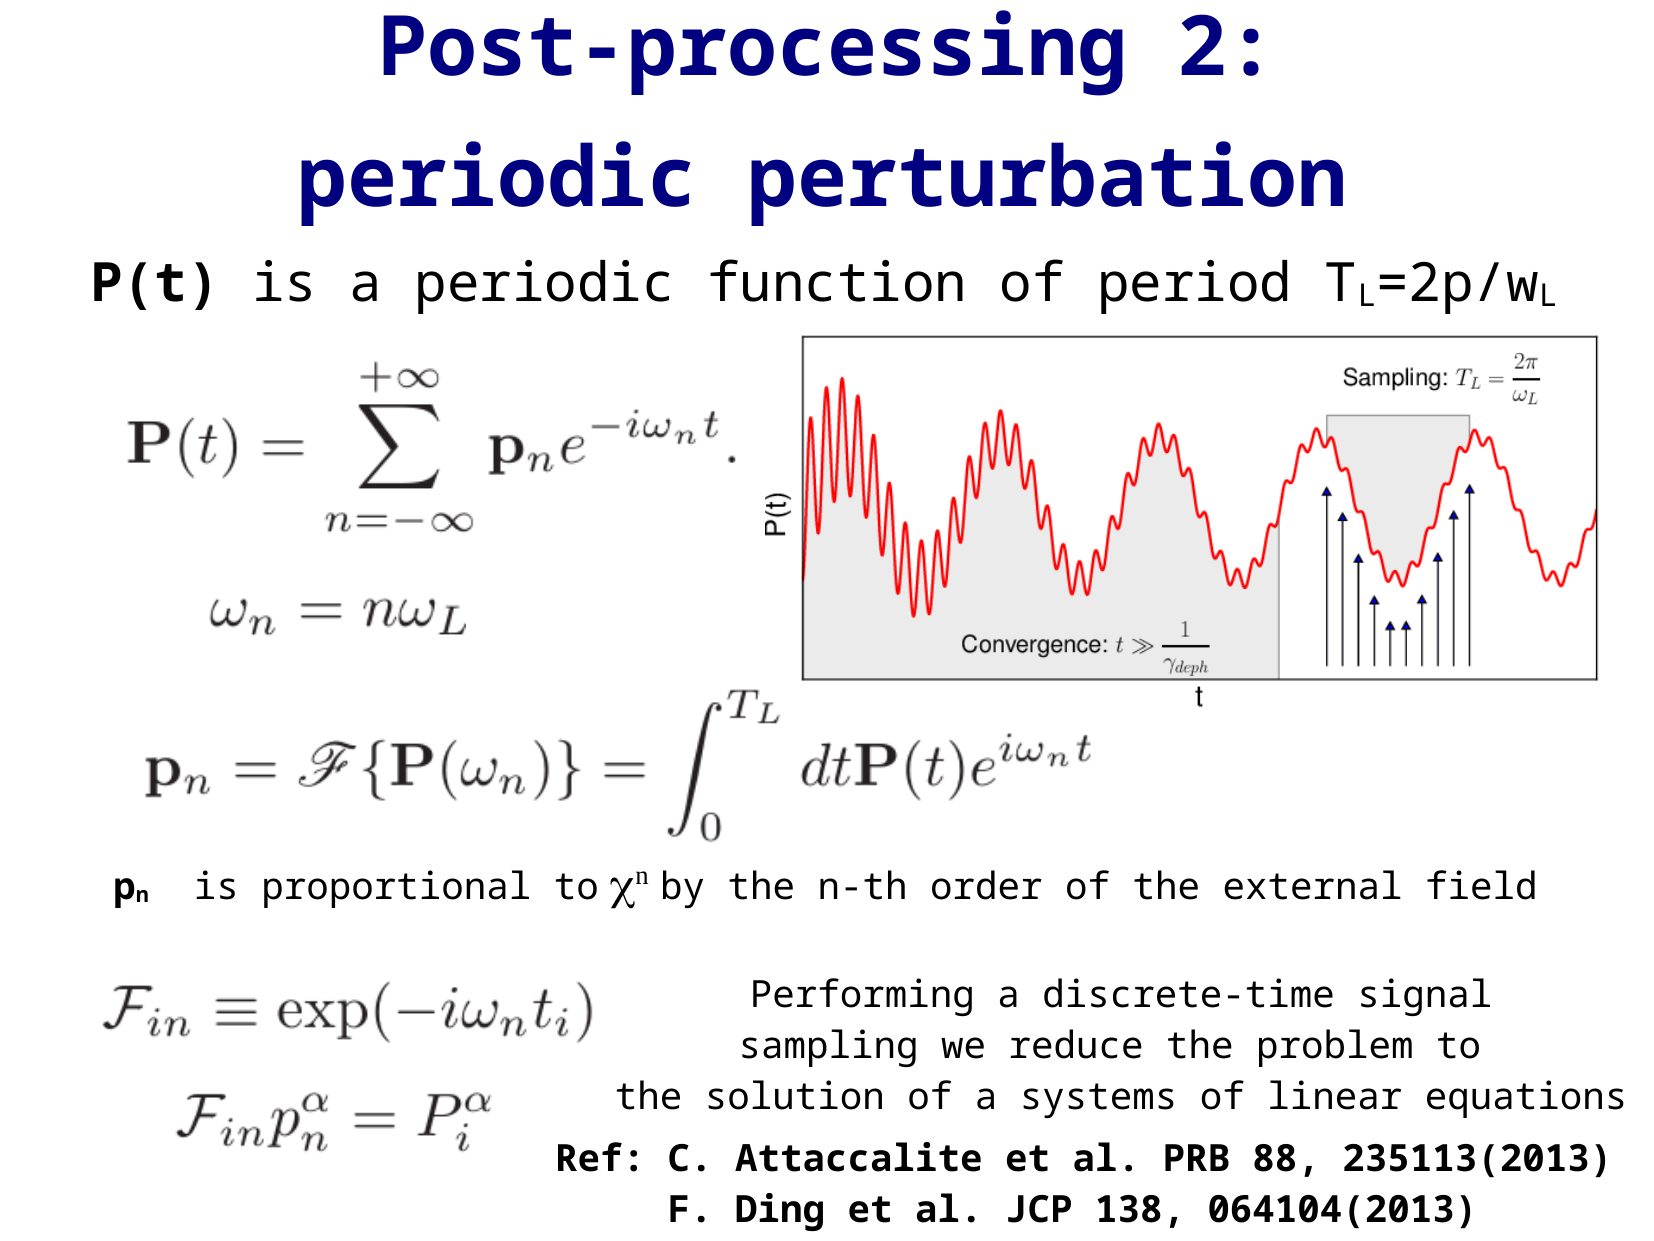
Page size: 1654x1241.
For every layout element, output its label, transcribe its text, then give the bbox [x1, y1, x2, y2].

title Post-processing 2: periodic perturbation [15, 5, 1641, 217]
picture [85, 345, 751, 571]
text_box pn is proportional to cn by the n-th order of the external field [98, 851, 1576, 946]
text_box Ref: C. Attaccalite et al. PRB 88, 235113(2013) F. Ding et al. JCP 138, 064104(2013) [555, 1139, 1654, 1227]
picture [120, 315, 1621, 851]
text_box Performing a discrete-time signal sampling we reduce the problem to the solution of a systems of linear equations [600, 960, 1643, 1126]
picture [208, 590, 466, 646]
text_box P(t) is a periodic function of period TL=2p/wL [75, 236, 1606, 345]
picture [150, 1055, 497, 1171]
picture [93, 974, 600, 1050]
